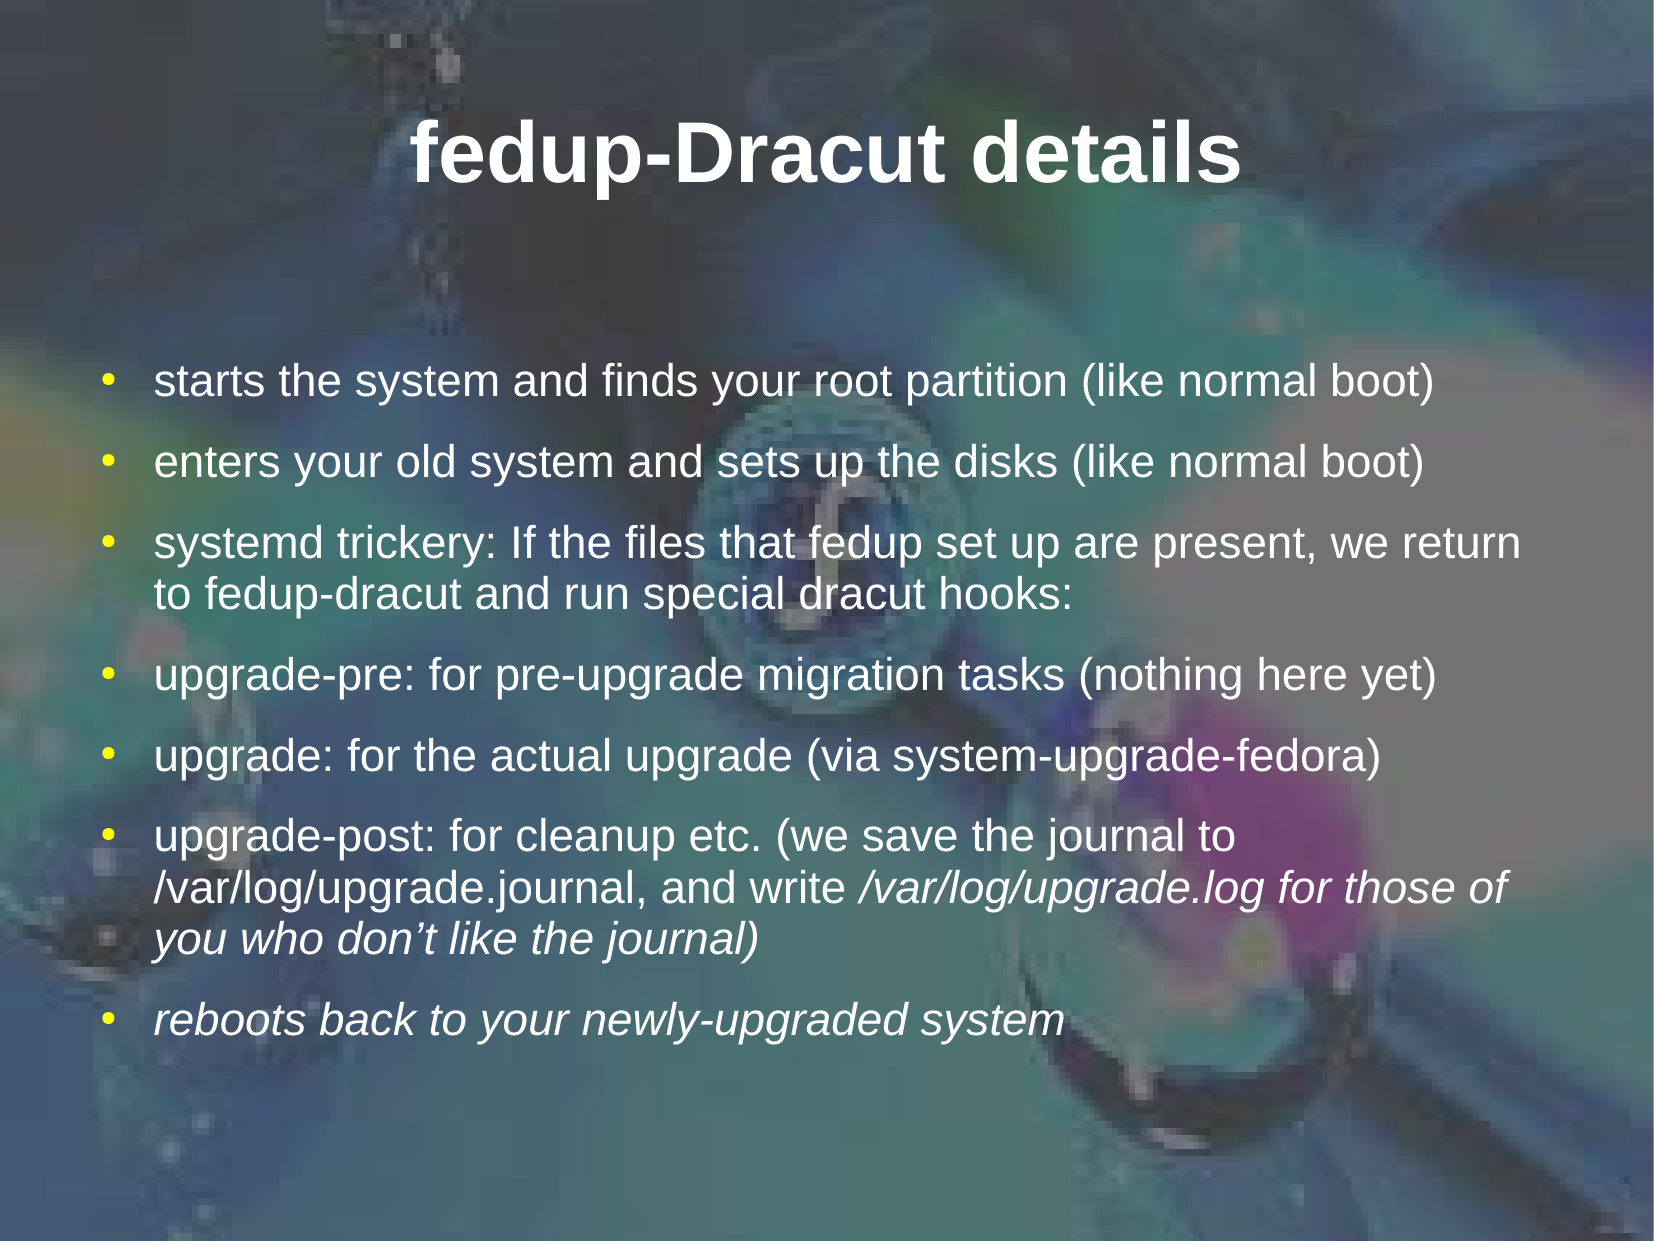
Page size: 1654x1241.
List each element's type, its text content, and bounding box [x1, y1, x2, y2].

title fedup-Dracut details [82, 49, 1571, 257]
list starts the system and finds your root partition (like normal boot) enters your old system and sets up the disks (like normal boot) systemd trickery: If the files that fedup set up are present, we return to fedup-dracut and run special dracut hooks: upgrade-pre: for pre-upgrade migration tasks (nothing here yet) upgrade: for the actual upgrade (via system-upgrade-fedora) upgrade-post: for cleanup etc. (we save the journal to /var/log/upgrade.journal, and write /var/log/upgrade.log for those of you who don’t like the journal) reboots back to your newly-upgraded system [82, 355, 1571, 1060]
picture [0, 0, 1654, 1241]
